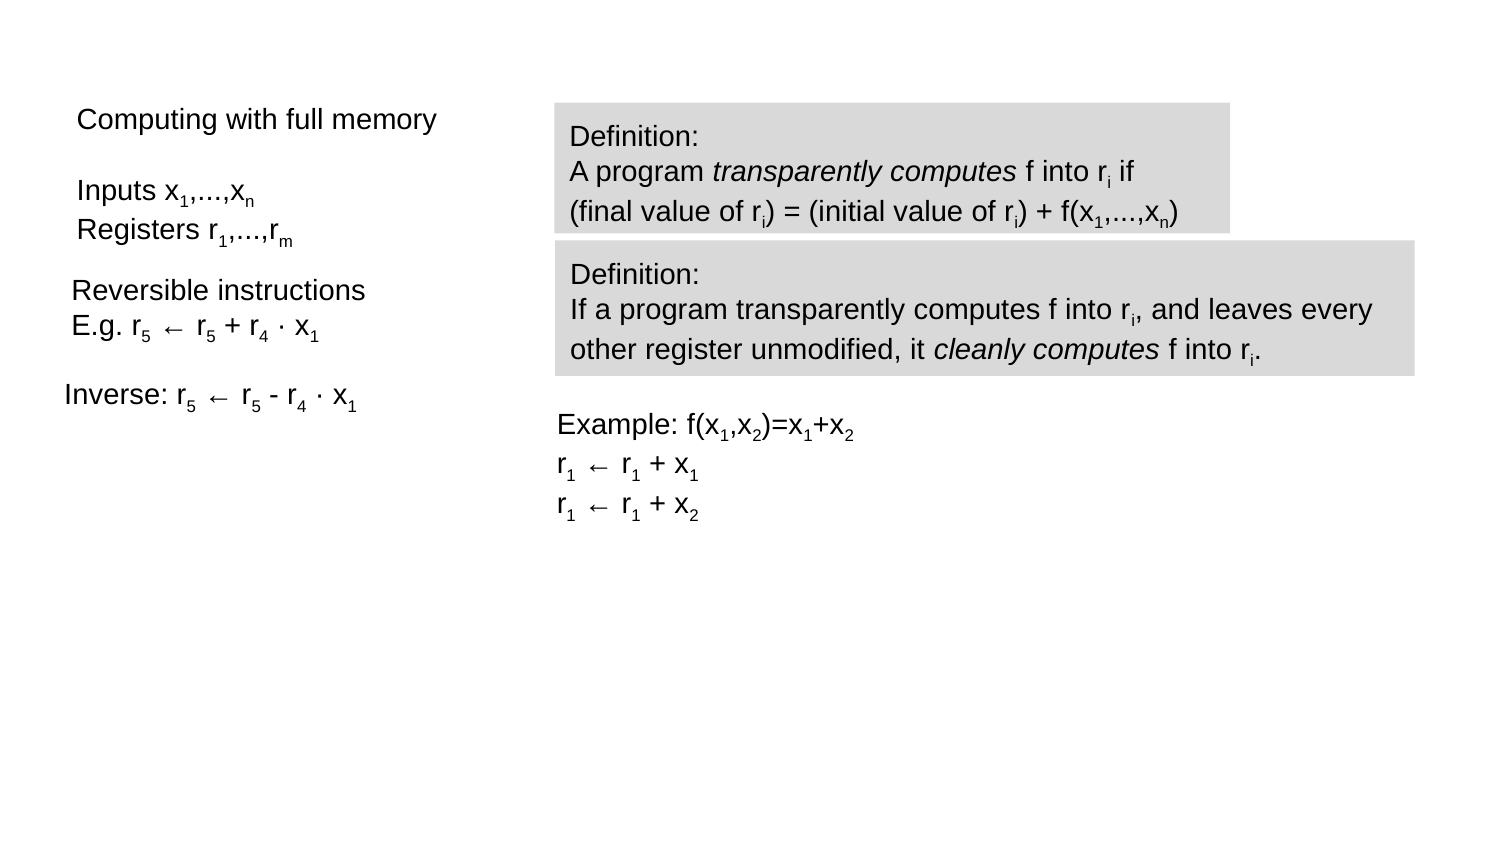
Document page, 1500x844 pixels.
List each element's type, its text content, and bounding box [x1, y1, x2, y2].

text_box Inverse: r5 ← r5 - r4 · x1 [49, 360, 504, 414]
text_box Computing with full memory Inputs x1,...,xn Registers r1,...,rm [61, 85, 504, 255]
text_box Example: f(x1,x2)=x1+x2 r1 ← r1 + x1 r1 ← r1 + x2 [541, 390, 1476, 521]
text_box Reversible instructions E.g. r5 ← r5 + r4 · x1 [56, 255, 511, 372]
text_box Definition: If a program transparently computes f into ri, and leaves every other register unmodified, it cleanly computes f into ri. [555, 240, 1415, 376]
text_box Definition: A program transparently computes f into ri if (final value of ri) = (initial value of ri) + f(x1,...,xn) [554, 102, 1231, 234]
